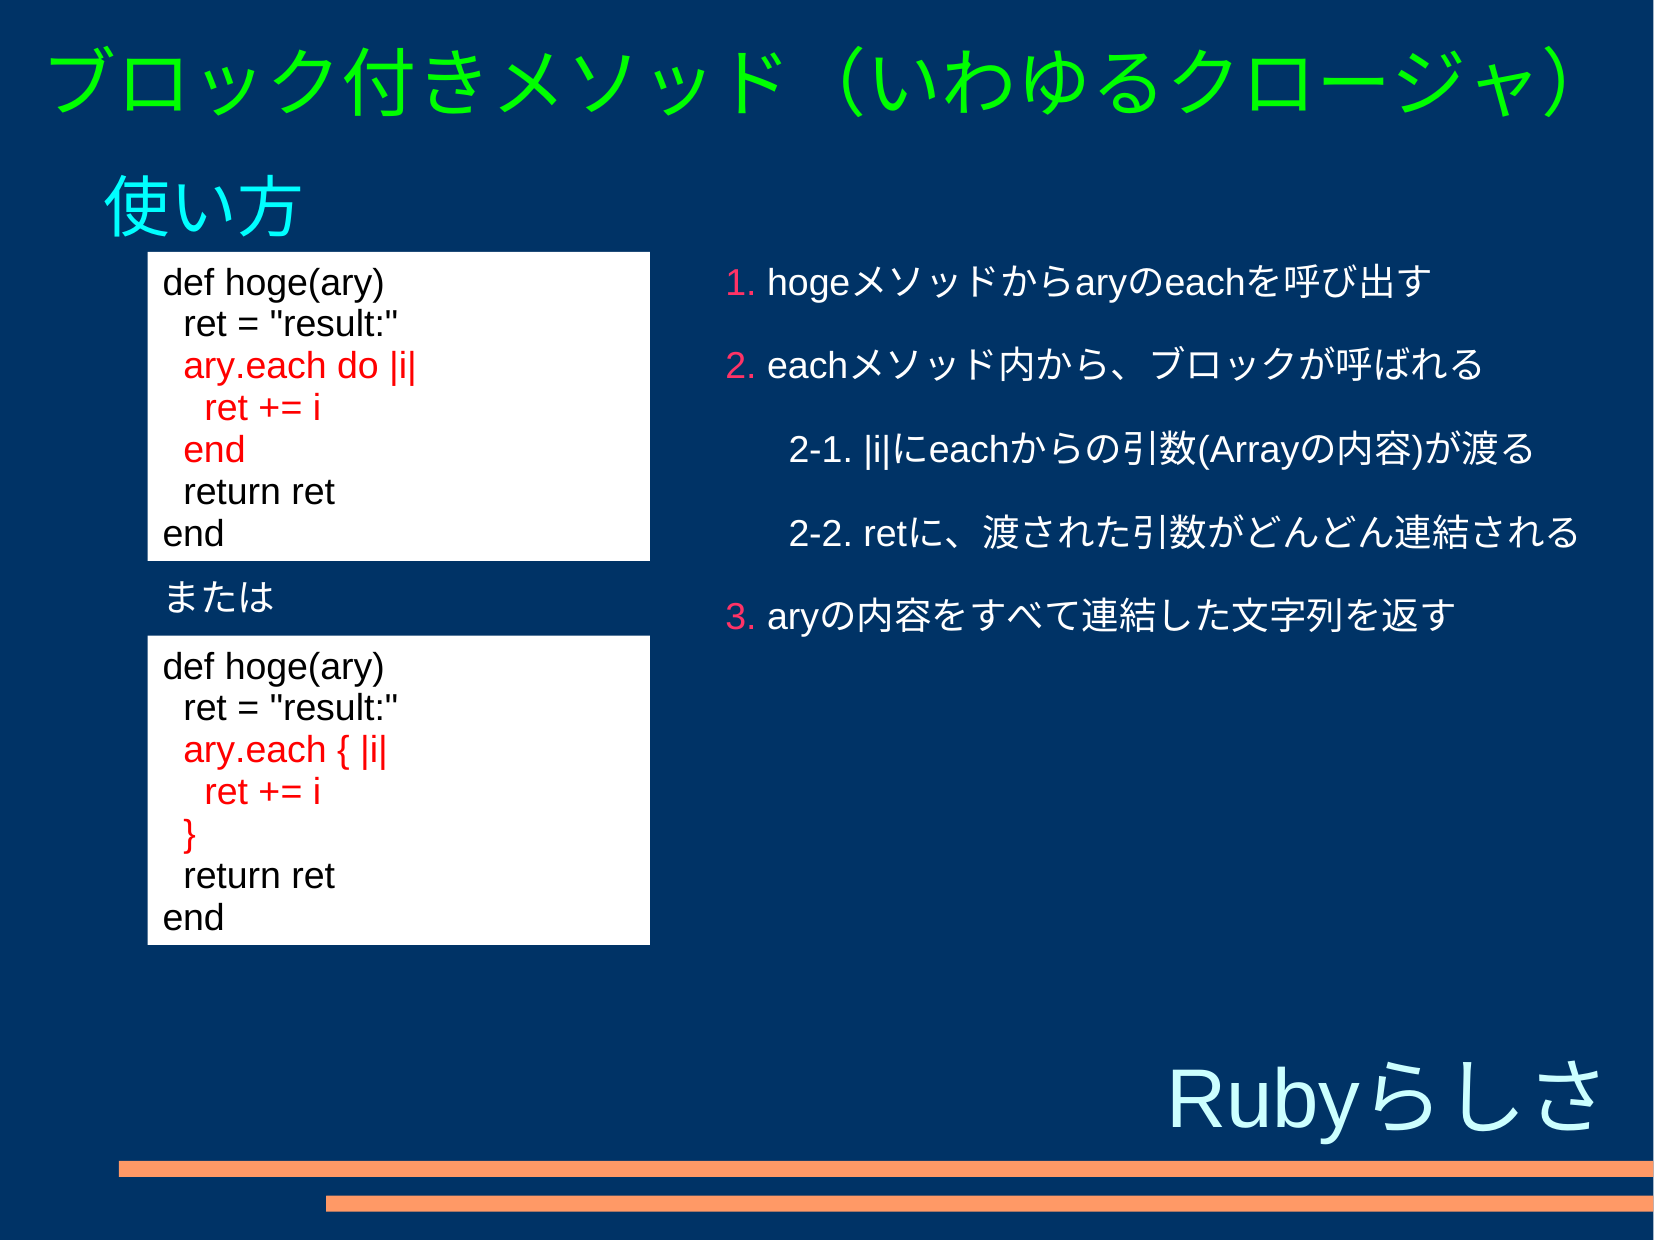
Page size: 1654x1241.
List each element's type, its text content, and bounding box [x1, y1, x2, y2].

text_box 1. hogeメソッドからaryのeachを呼び出す 2. eachメソッド内から、ブロックが呼ばれる 2-1. |i|にeachからの引数(Arrayの内容)が渡る 2-2. retに、渡された引数がどんどん連結される 3. aryの内容をすべて連結した文字列を返す [679, 251, 1625, 688]
text_box または [147, 567, 325, 621]
text_box def hoge(ary) ret = "result:" ary.each do |i| ret += i end return ret end [147, 251, 650, 561]
text_box Rubyらしさ [1151, 1040, 1647, 1148]
text_box def hoge(ary) ret = "result:" ary.each { |i| ret += i } return ret end [147, 635, 650, 945]
text_box 使い方 [88, 159, 1064, 242]
text_box ブロック付きメソッド（いわゆるクロージャ） [27, 29, 1654, 137]
